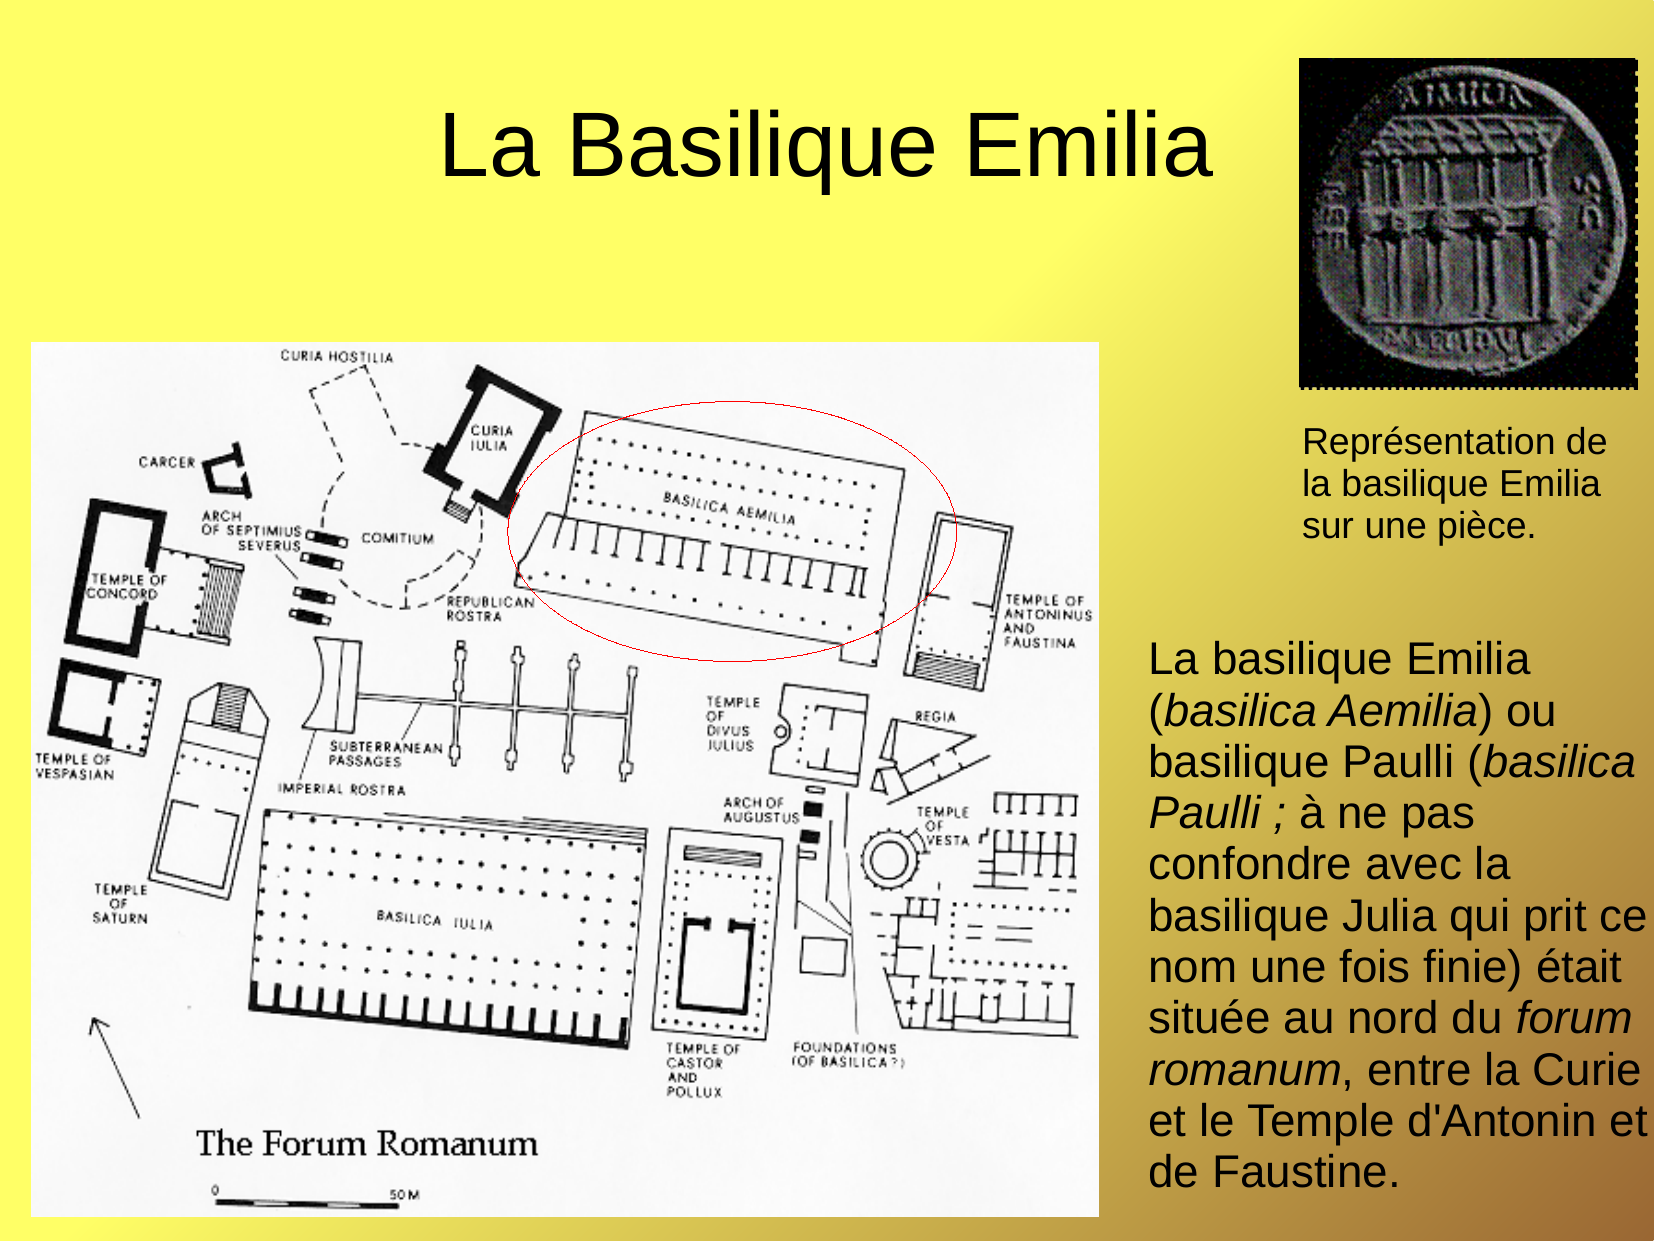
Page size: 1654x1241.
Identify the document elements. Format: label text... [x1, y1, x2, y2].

text_box Représentation de la basilique Emilia sur une pièce. [1287, 413, 1642, 555]
text_box La basilique Emilia (basilica Aemilia) ou basilique Paulli (basilica Paulli ; à ne pas confondre avec la basilique Julia qui prit ce nom une fois finie) était située au nord du forum romanum, entre la Curie et le Temple d'Antonin et de Faustine. [1133, 625, 1654, 1203]
title La Basilique Emilia [82, 40, 1571, 249]
picture [31, 342, 1099, 1217]
picture [1299, 58, 1638, 390]
